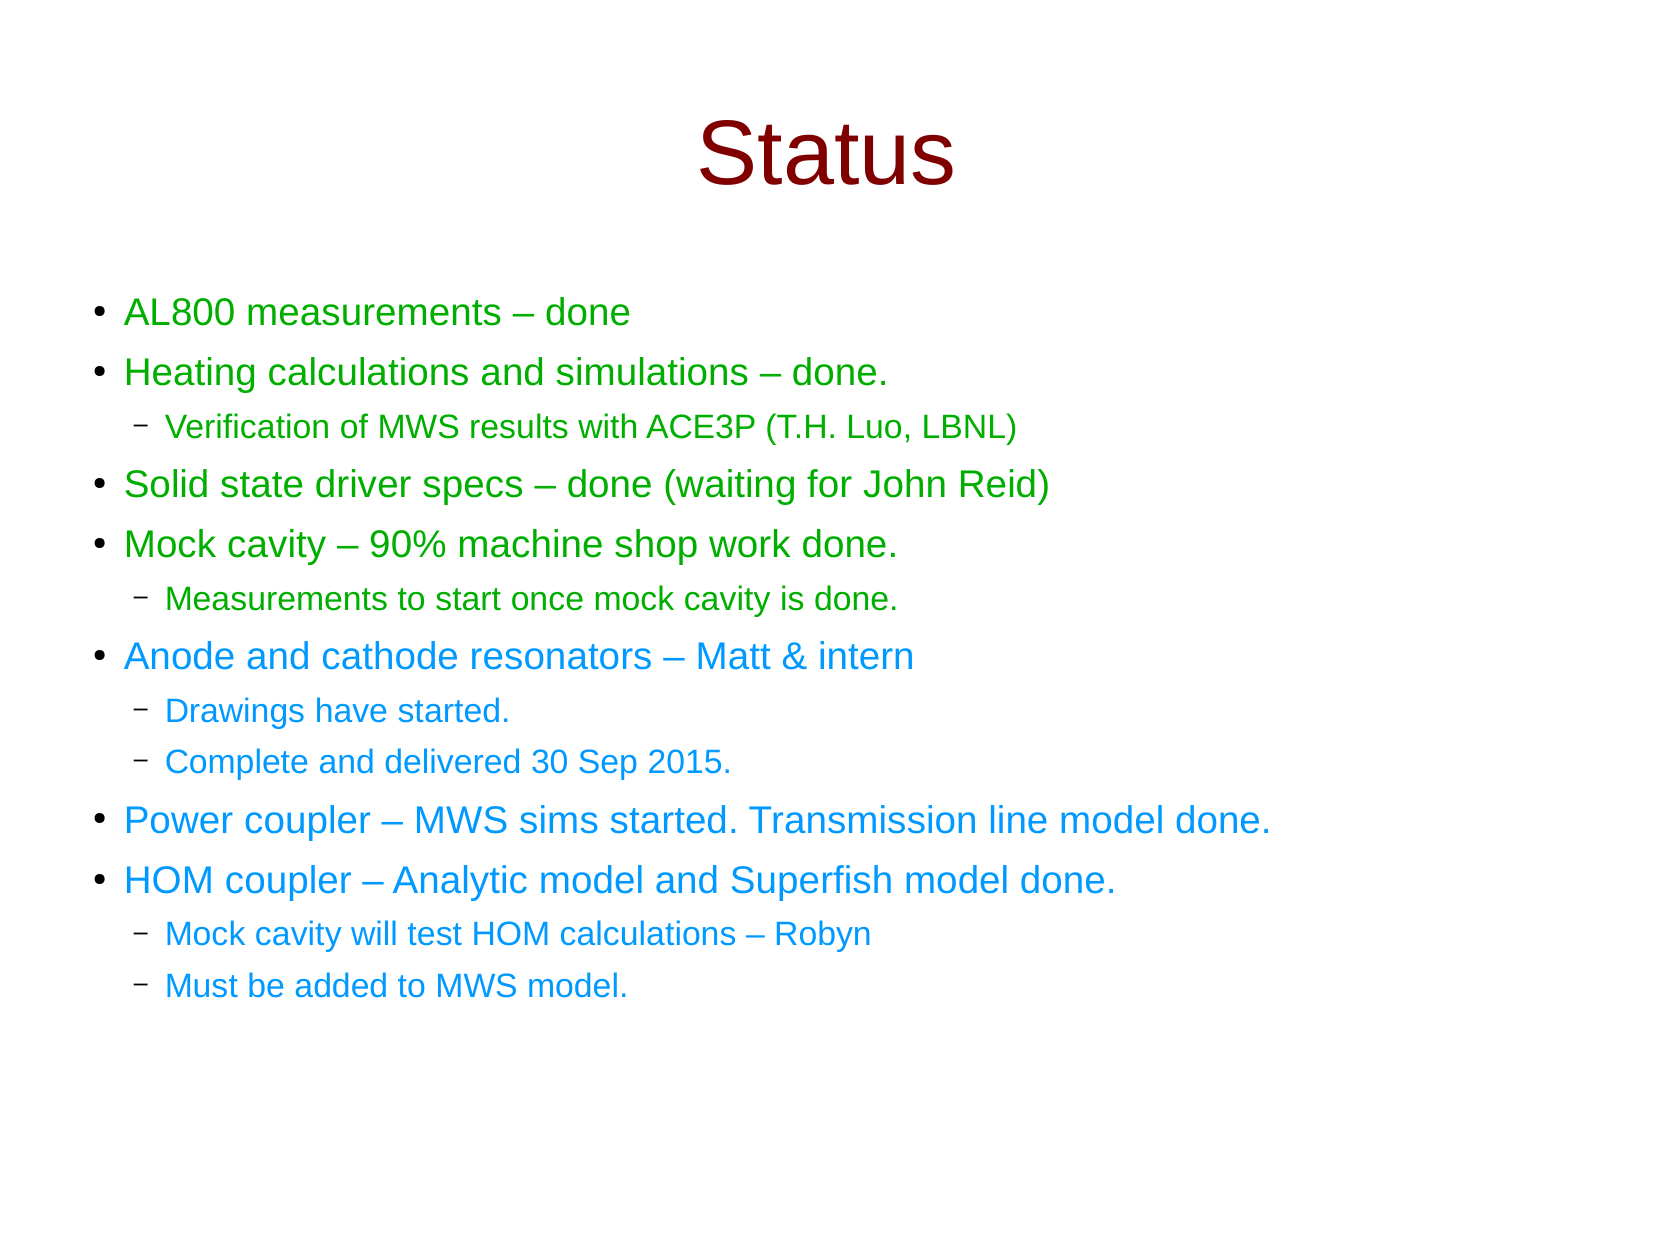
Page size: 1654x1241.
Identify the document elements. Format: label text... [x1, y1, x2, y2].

title Status [82, 49, 1571, 257]
list AL800 measurements – done Heating calculations and simulations – done. Verification of MWS results with ACE3P (T.H. Luo, LBNL) Solid state driver specs – done (waiting for John Reid) Mock cavity – 90% machine shop work done. Measurements to start once mock cavity is done. Anode and cathode resonators – Matt & intern Drawings have started. Complete and delivered 30 Sep 2015. Power coupler – MWS sims started. Transmission line model done. HOM coupler – Analytic model and Superfish model done. Mock cavity will test HOM calculations – Robyn Must be added to MWS model. [82, 290, 1571, 1010]
